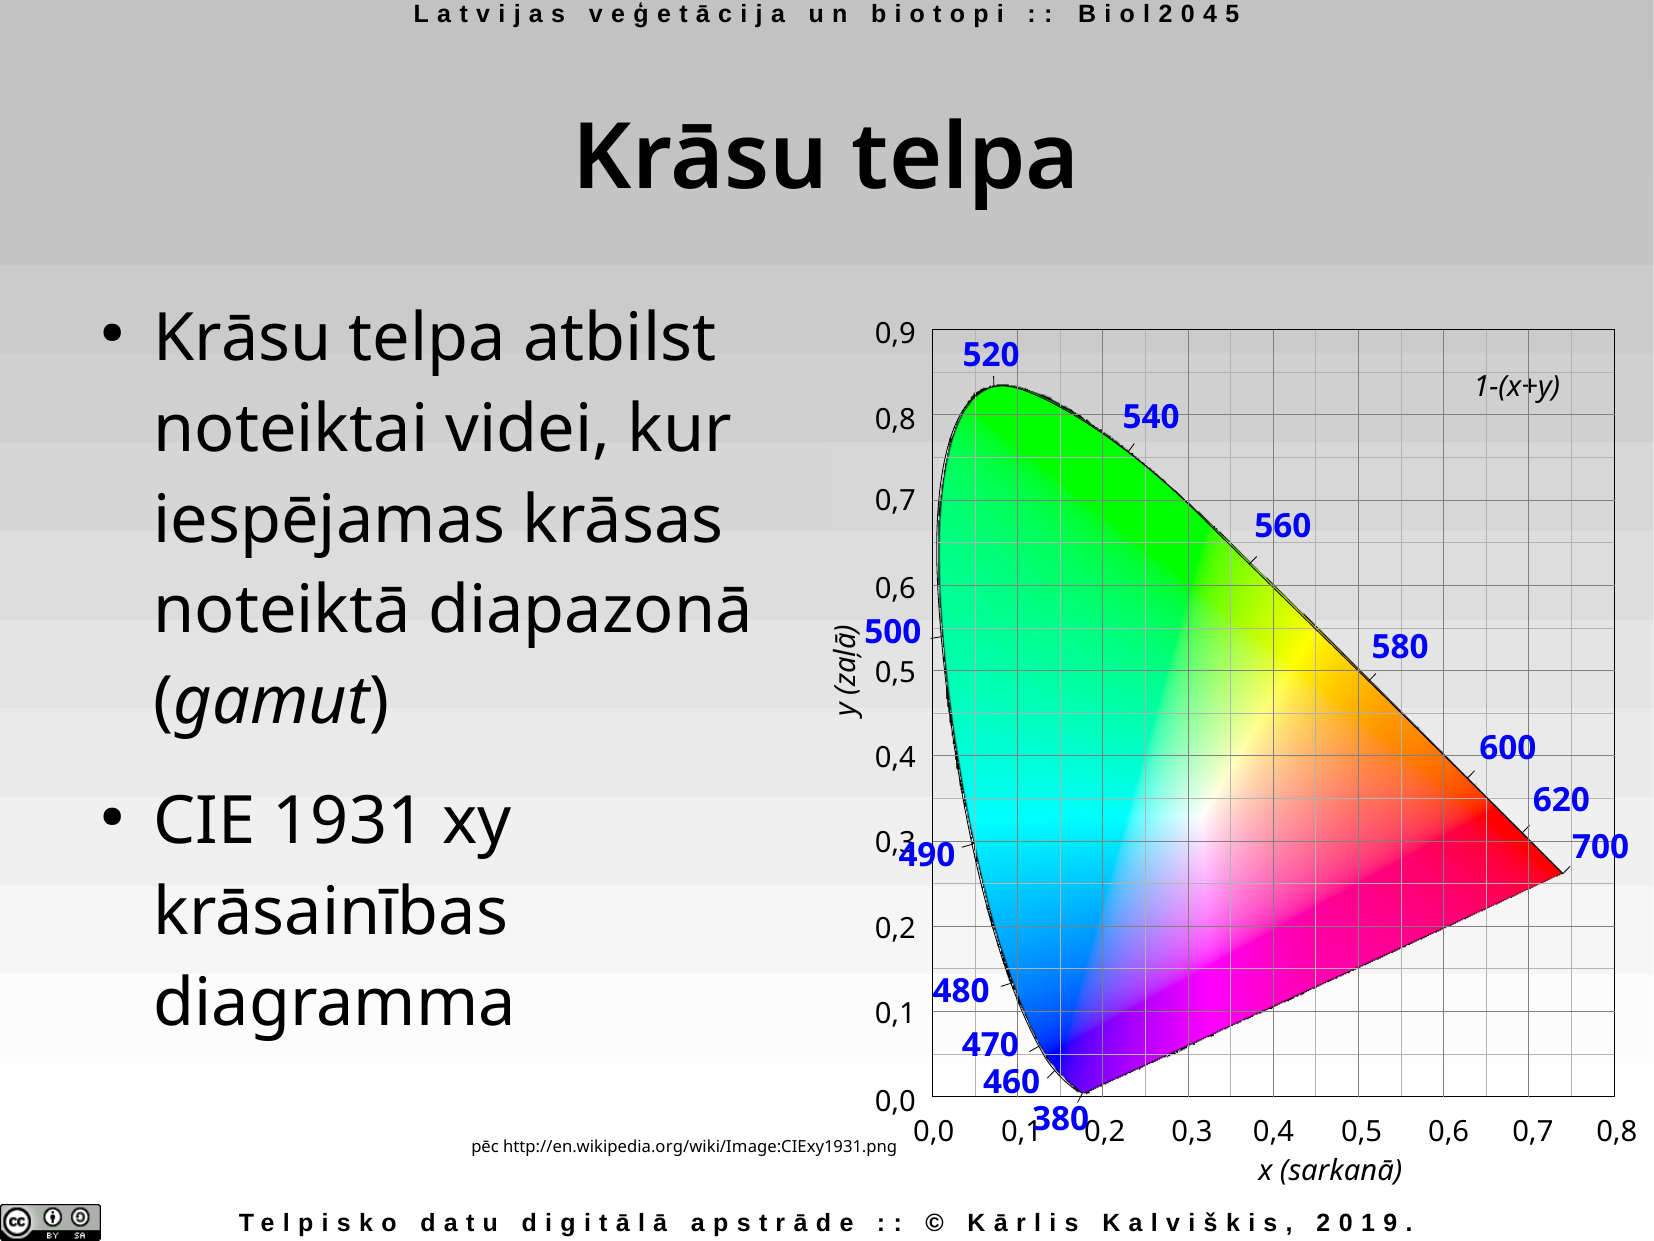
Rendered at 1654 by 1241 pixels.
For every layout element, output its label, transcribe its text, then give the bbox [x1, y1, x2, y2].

text_box 1-(x+y) [1470, 365, 1528, 401]
text_box 470 [963, 1023, 1019, 1064]
text_box 1-(x+y) [1529, 365, 1561, 401]
text_box 0,7 [1513, 1110, 1553, 1134]
text_box 0,8 [1596, 1110, 1637, 1146]
text_box 600 [1479, 729, 1541, 770]
text_box 620 [1532, 781, 1591, 822]
text_box 0,1 [879, 995, 917, 1031]
text_box 500 [863, 610, 922, 651]
picture [0, 0, 1654, 1241]
text_box 0,7 [877, 481, 917, 517]
text_box 0,5 [1342, 1110, 1381, 1134]
text_box 560 [1254, 507, 1312, 548]
text_box 0,8 [876, 400, 917, 436]
text_box 0,5 [877, 653, 917, 689]
title Krāsu telpa [29, 49, 1625, 258]
text_box 0,0 [873, 1082, 917, 1118]
text_box 0,1 [1003, 1110, 1031, 1134]
text_box 0,4 [873, 738, 917, 774]
text_box 0,3 [877, 823, 917, 859]
text_box 580 [1371, 628, 1429, 669]
text_box 490 [894, 833, 956, 874]
list Krāsu telpa atbilst noteiktai videi, kur iespējamas krāsas noteiktā diapazonā (gamut) CIE 1931 xy krāsainības diagramma [82, 289, 789, 1113]
text_box 0,2 [1090, 1110, 1126, 1134]
text_box 380 [1031, 1094, 1090, 1134]
text_box 0,6 [876, 569, 917, 605]
text_box 480 [928, 969, 990, 1010]
text_box 520 [964, 336, 1019, 377]
text_box 0,0 [912, 1110, 956, 1134]
text_box 0,2 [875, 909, 917, 945]
text_box 700 [1572, 828, 1629, 869]
text_box 0,9 [875, 314, 917, 350]
text_box 0,3 [1172, 1110, 1212, 1134]
text_box 0,6 [1428, 1110, 1469, 1134]
text_box pēc http://en.wikipedia.org/wiki/Image:CIExy1931.png [471, 1134, 1585, 1190]
text_box 0,4 [1252, 1110, 1295, 1134]
text_box 540 [1122, 398, 1180, 439]
text_box y (zaļā) [828, 626, 864, 716]
text_box 460 [979, 1061, 1041, 1101]
